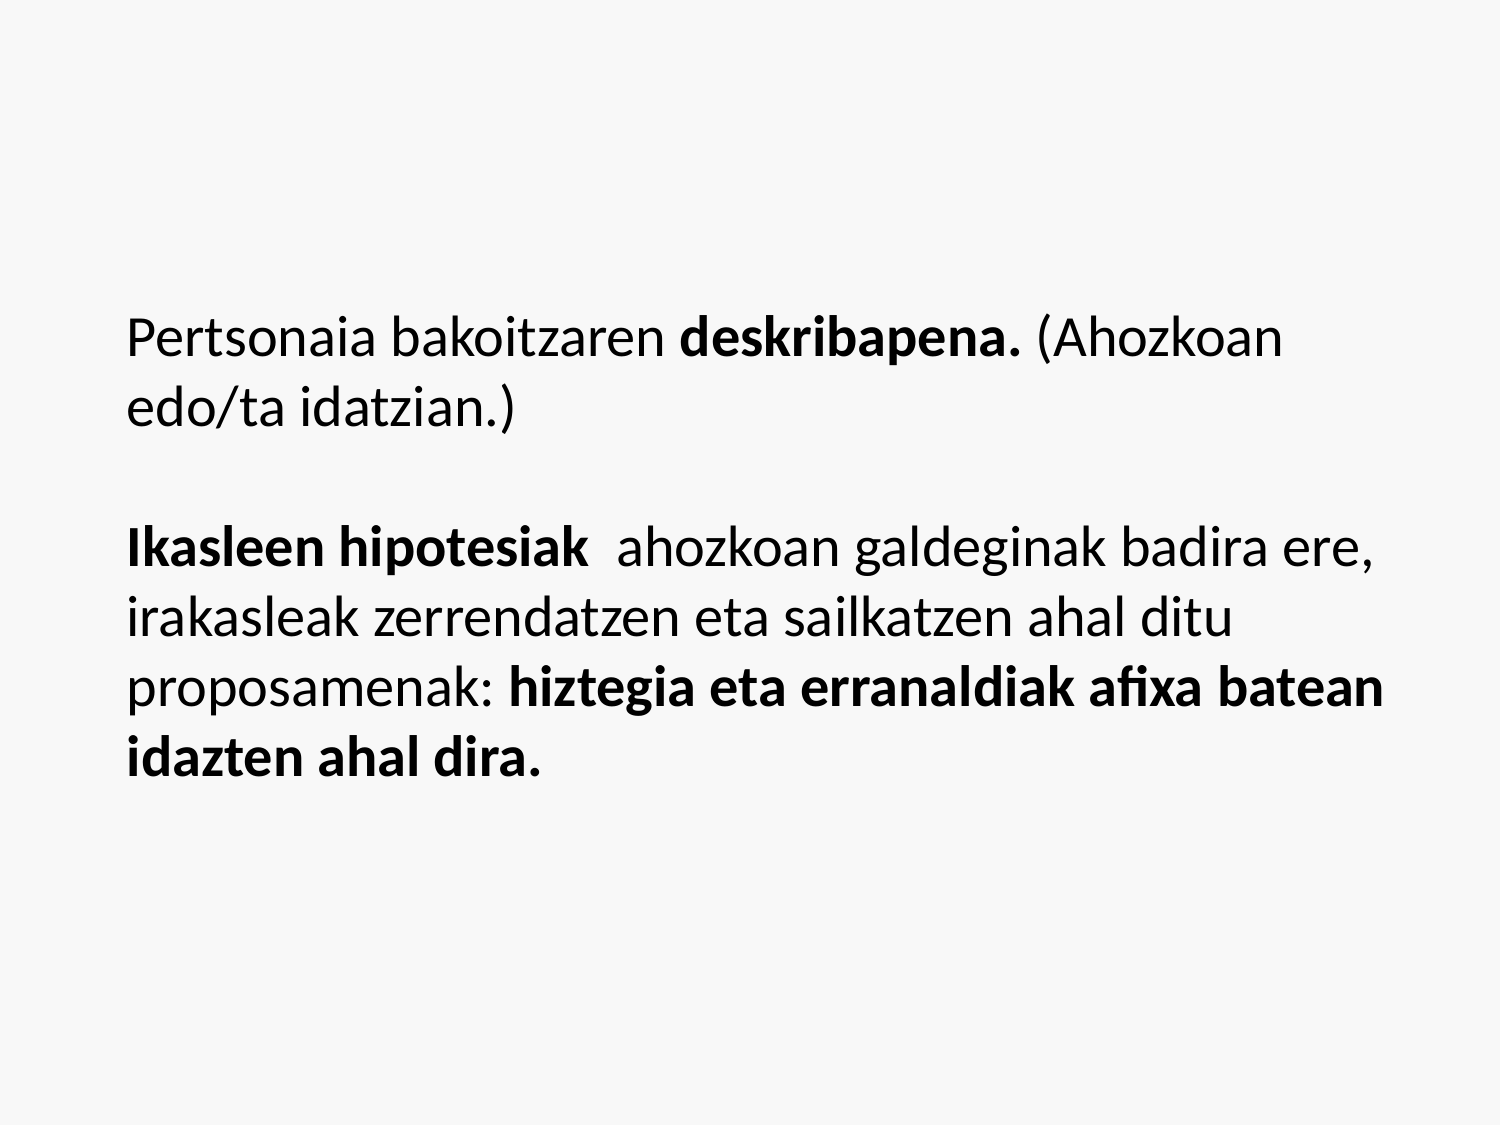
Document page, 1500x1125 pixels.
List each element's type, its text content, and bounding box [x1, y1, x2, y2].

text_box Pertsonaia bakoitzaren deskribapena. (Ahozkoan edo/ta idatzian.) Ikasleen hipotesiak ahozkoan galdeginak badira ere, irakasleak zerrendatzen eta sailkatzen ahal ditu proposamenak: hiztegia eta erranaldiak afixa batean idazten ahal dira. [112, 290, 1412, 936]
